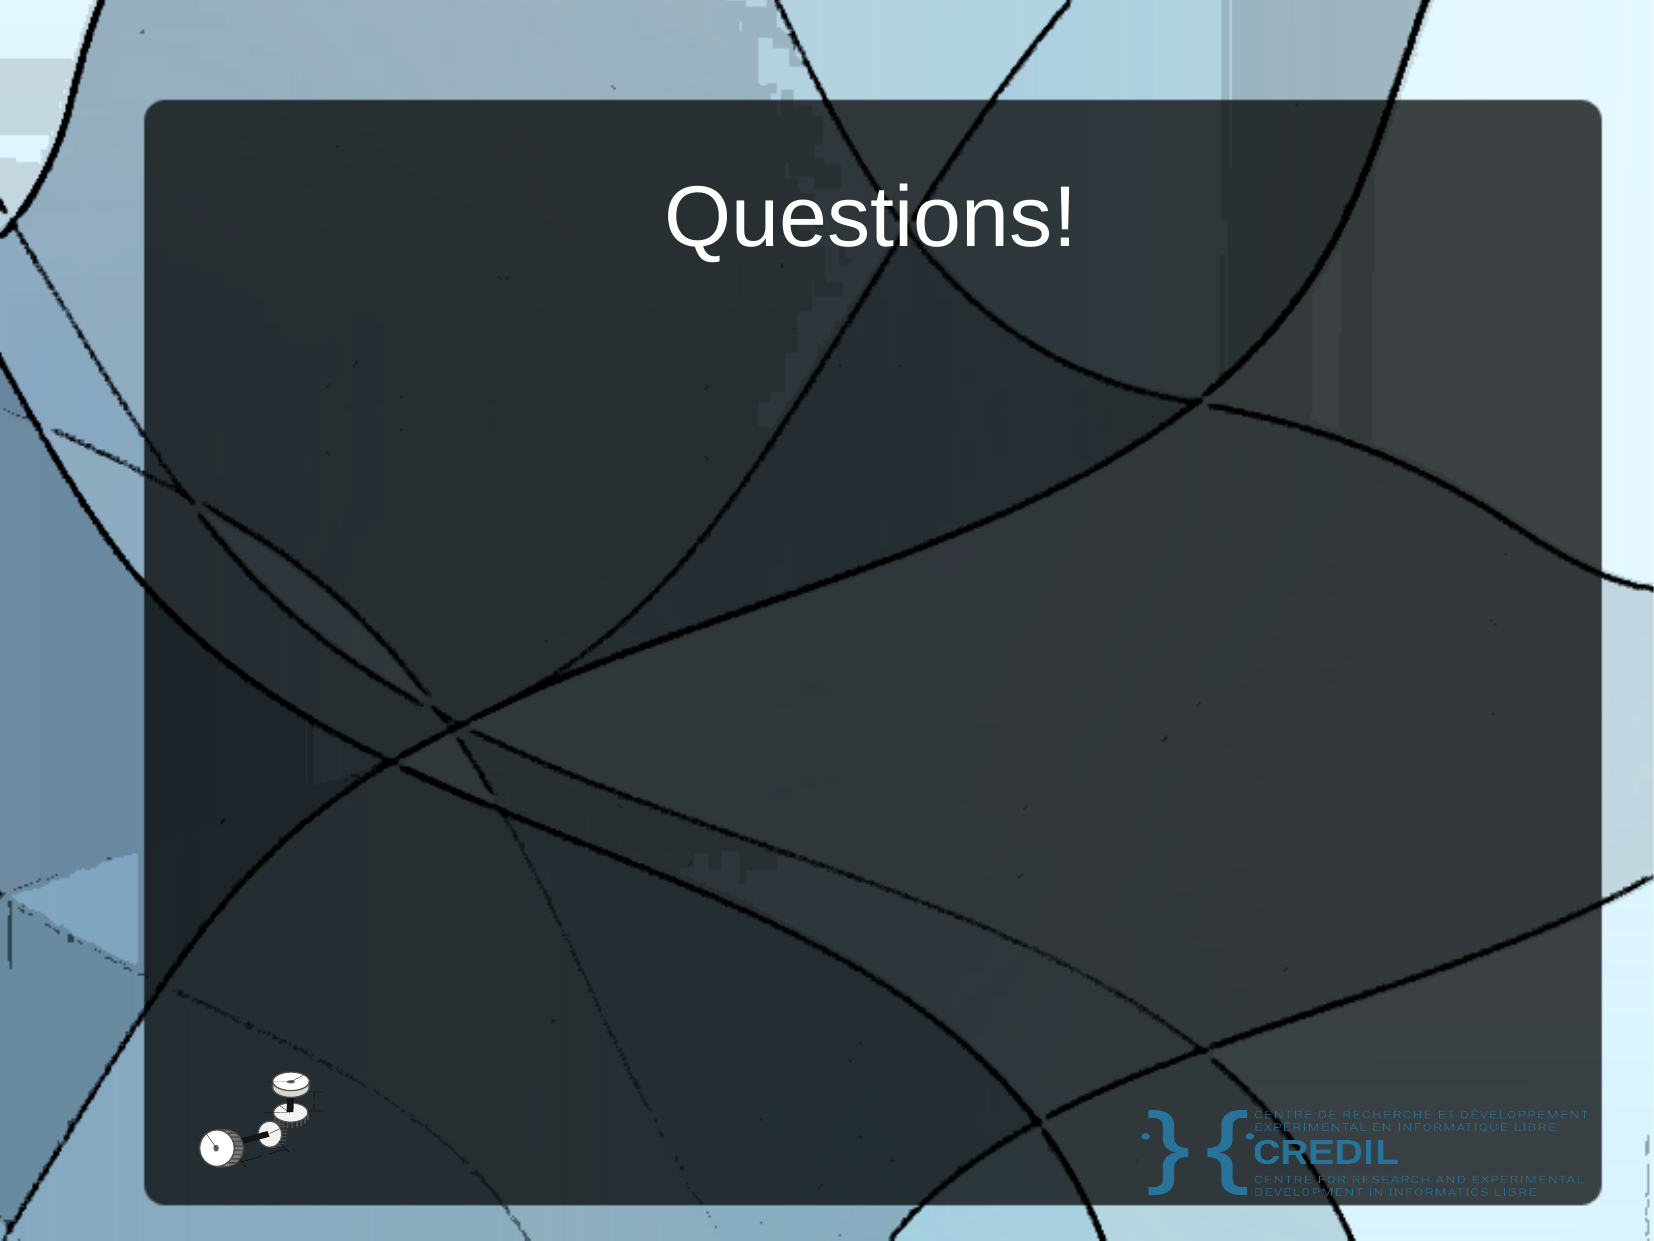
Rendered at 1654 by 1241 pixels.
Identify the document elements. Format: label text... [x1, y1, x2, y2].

picture [0, 0, 1654, 1241]
title Questions! [159, 108, 1583, 325]
